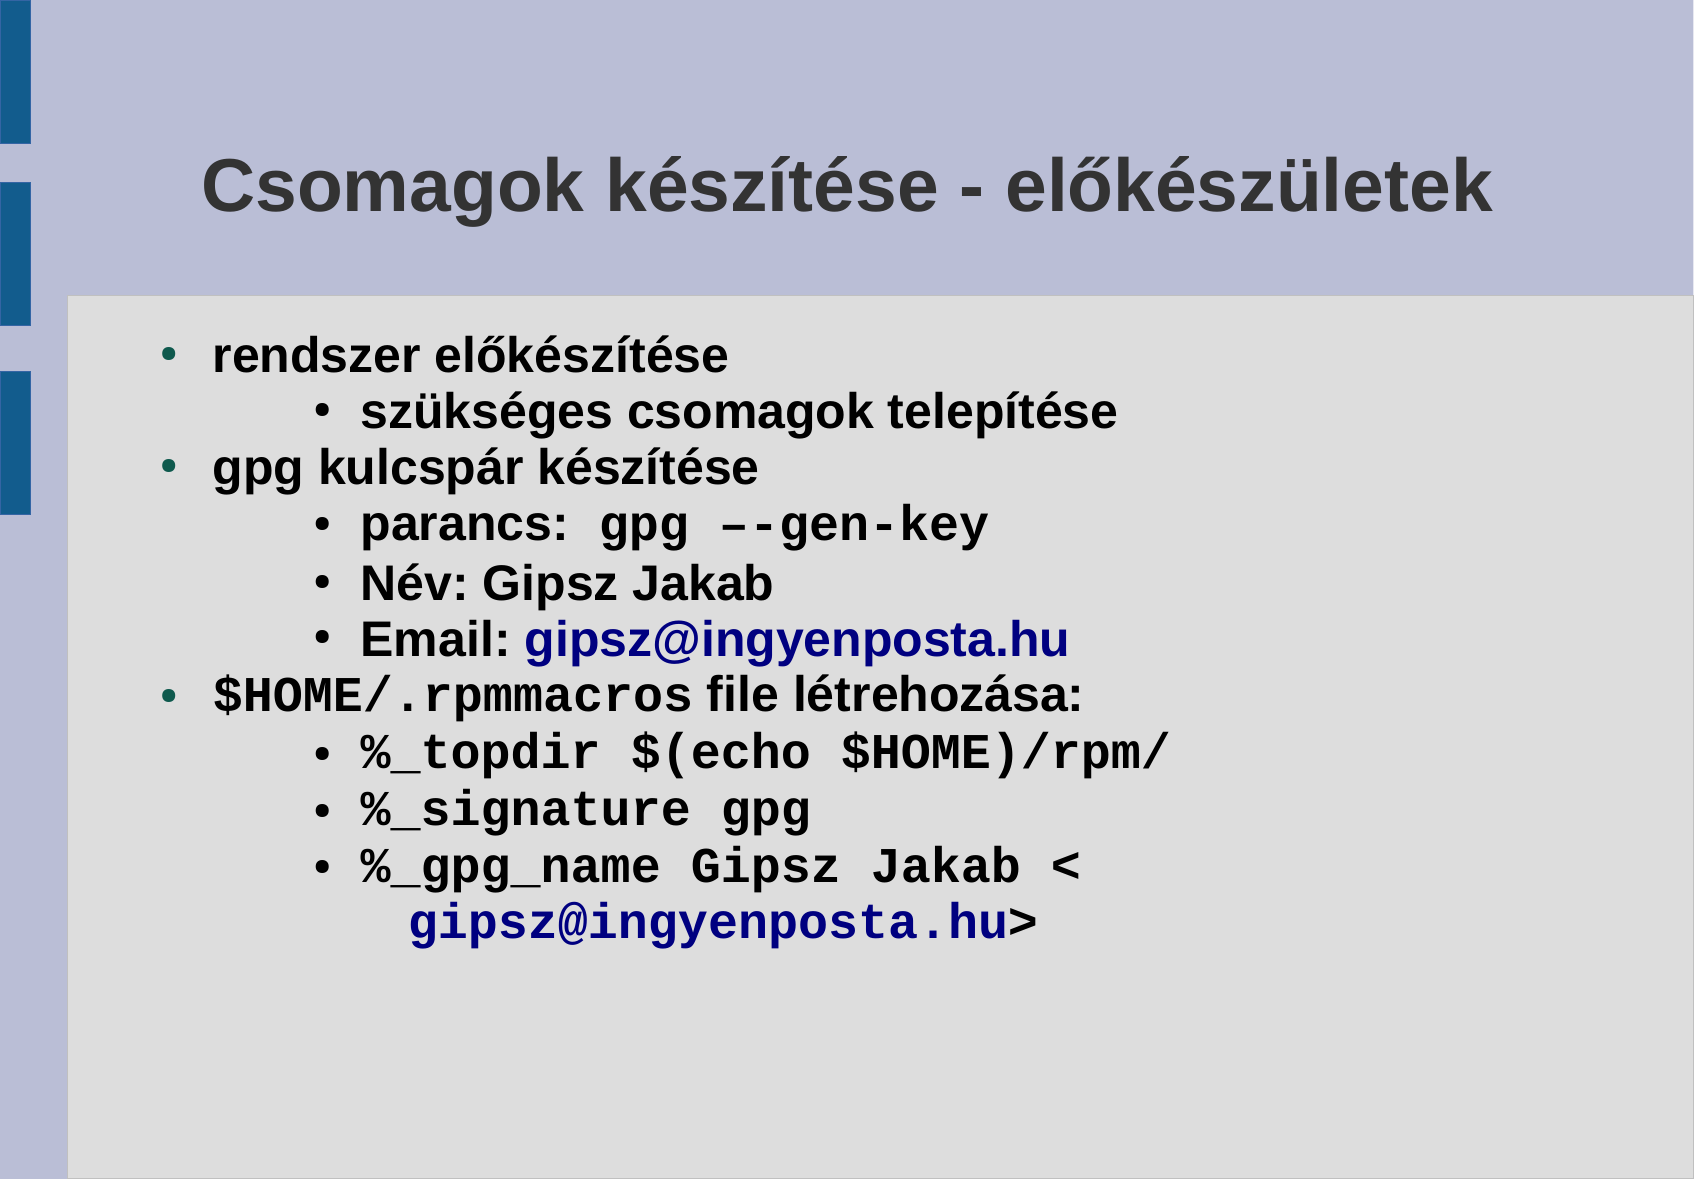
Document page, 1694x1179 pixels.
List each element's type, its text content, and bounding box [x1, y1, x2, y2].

title Csomagok készítése - előkészületek [124, 86, 1571, 284]
list rendszer előkészítése szükséges csomagok telepítése gpg kulcspár készítése parancs: gpg –-gen-key Név: Gipsz Jakab Email: gipsz@ingyenposta.hu $HOME/.rpmmacros file létrehozása: %_topdir $(echo $HOME)/rpm/ %_signature gpg %_gpg_name Gipsz Jakab <gipsz@ingyenposta.hu> [124, 327, 1571, 1071]
